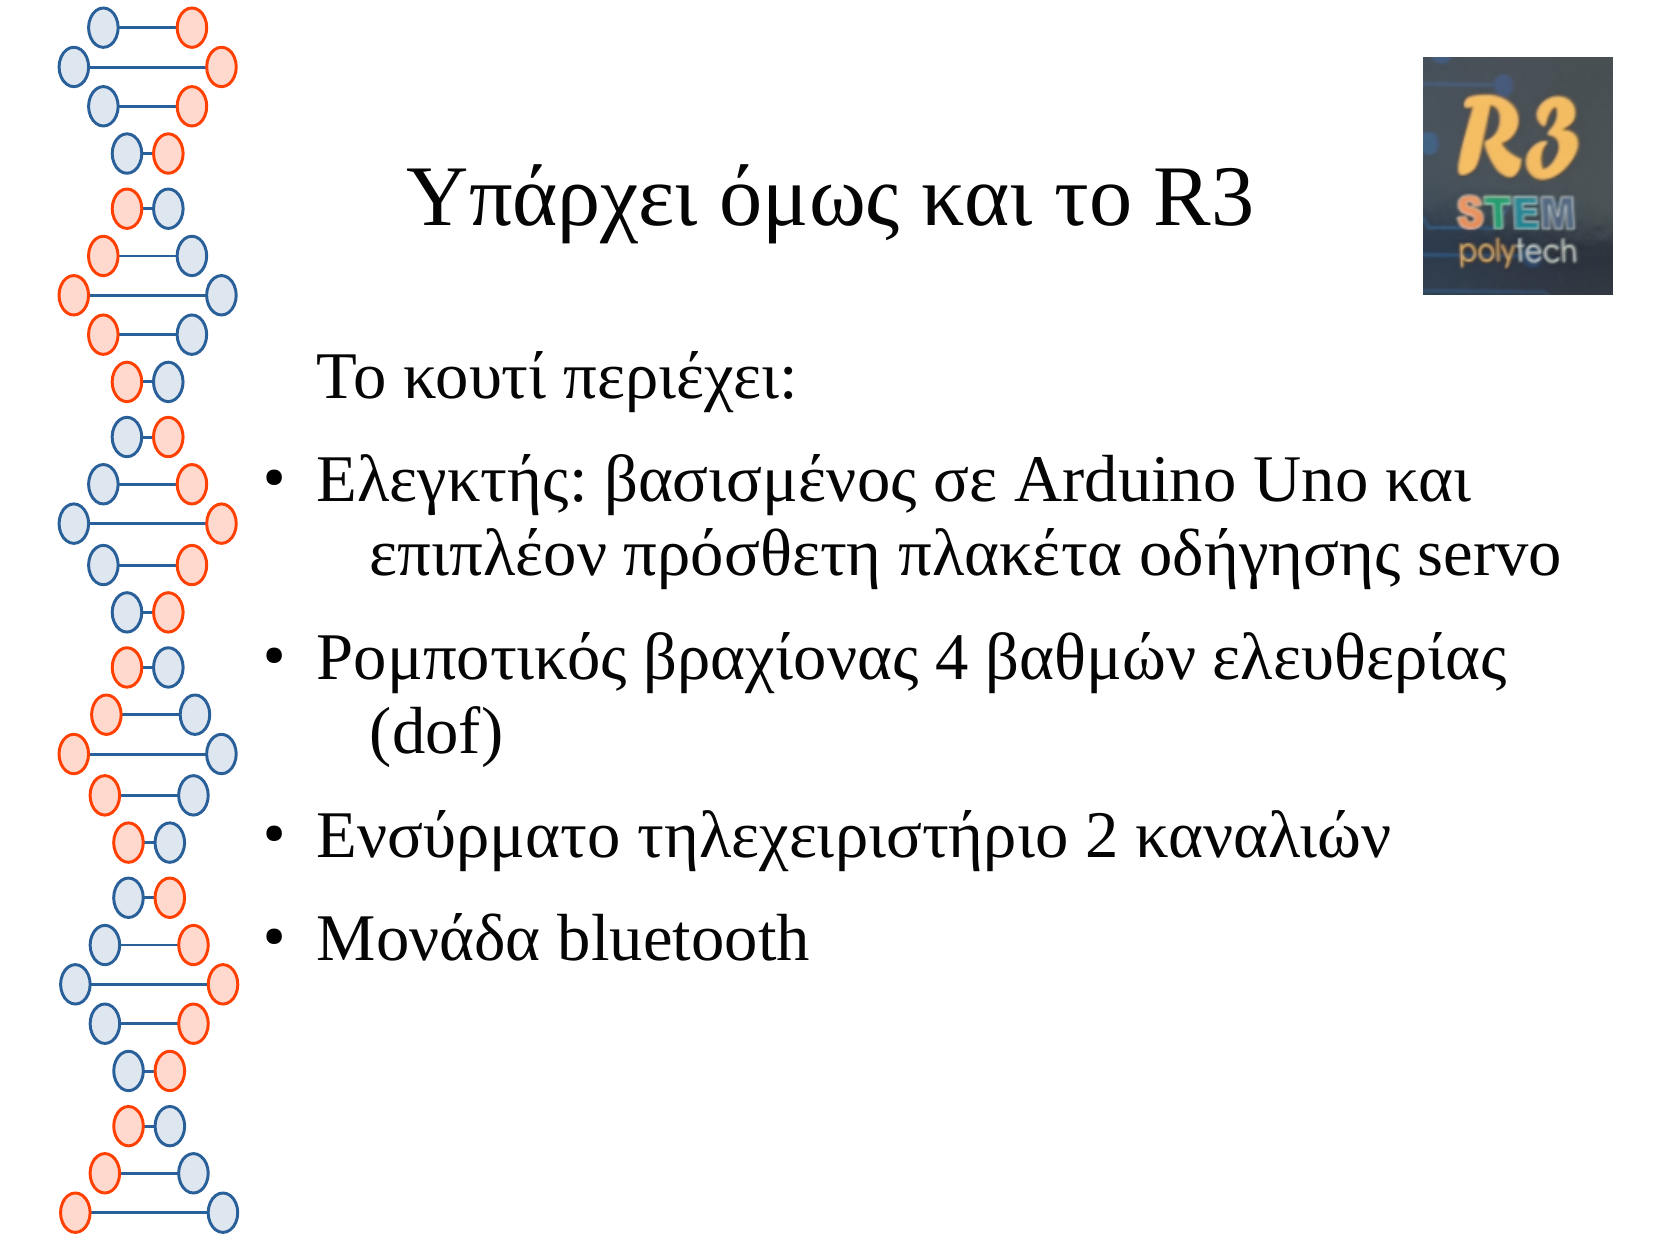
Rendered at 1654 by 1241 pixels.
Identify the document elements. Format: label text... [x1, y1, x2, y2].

title Υπάρχει όμως και το R3 [86, 92, 1576, 301]
list Το κουτί περιέχει: Ελεγκτής: βασισμένος σε Arduino Uno και επιπλέον πρόσθετη πλακέτα οδήγησης servo Ρομποτικός βραχίονας 4 βαθμών ελευθερίας (dof) Ενσύρματο τηλεχειριστήριο 2 καναλιών Μονάδα bluetooth [228, 338, 1577, 1189]
picture [1423, 57, 1613, 295]
